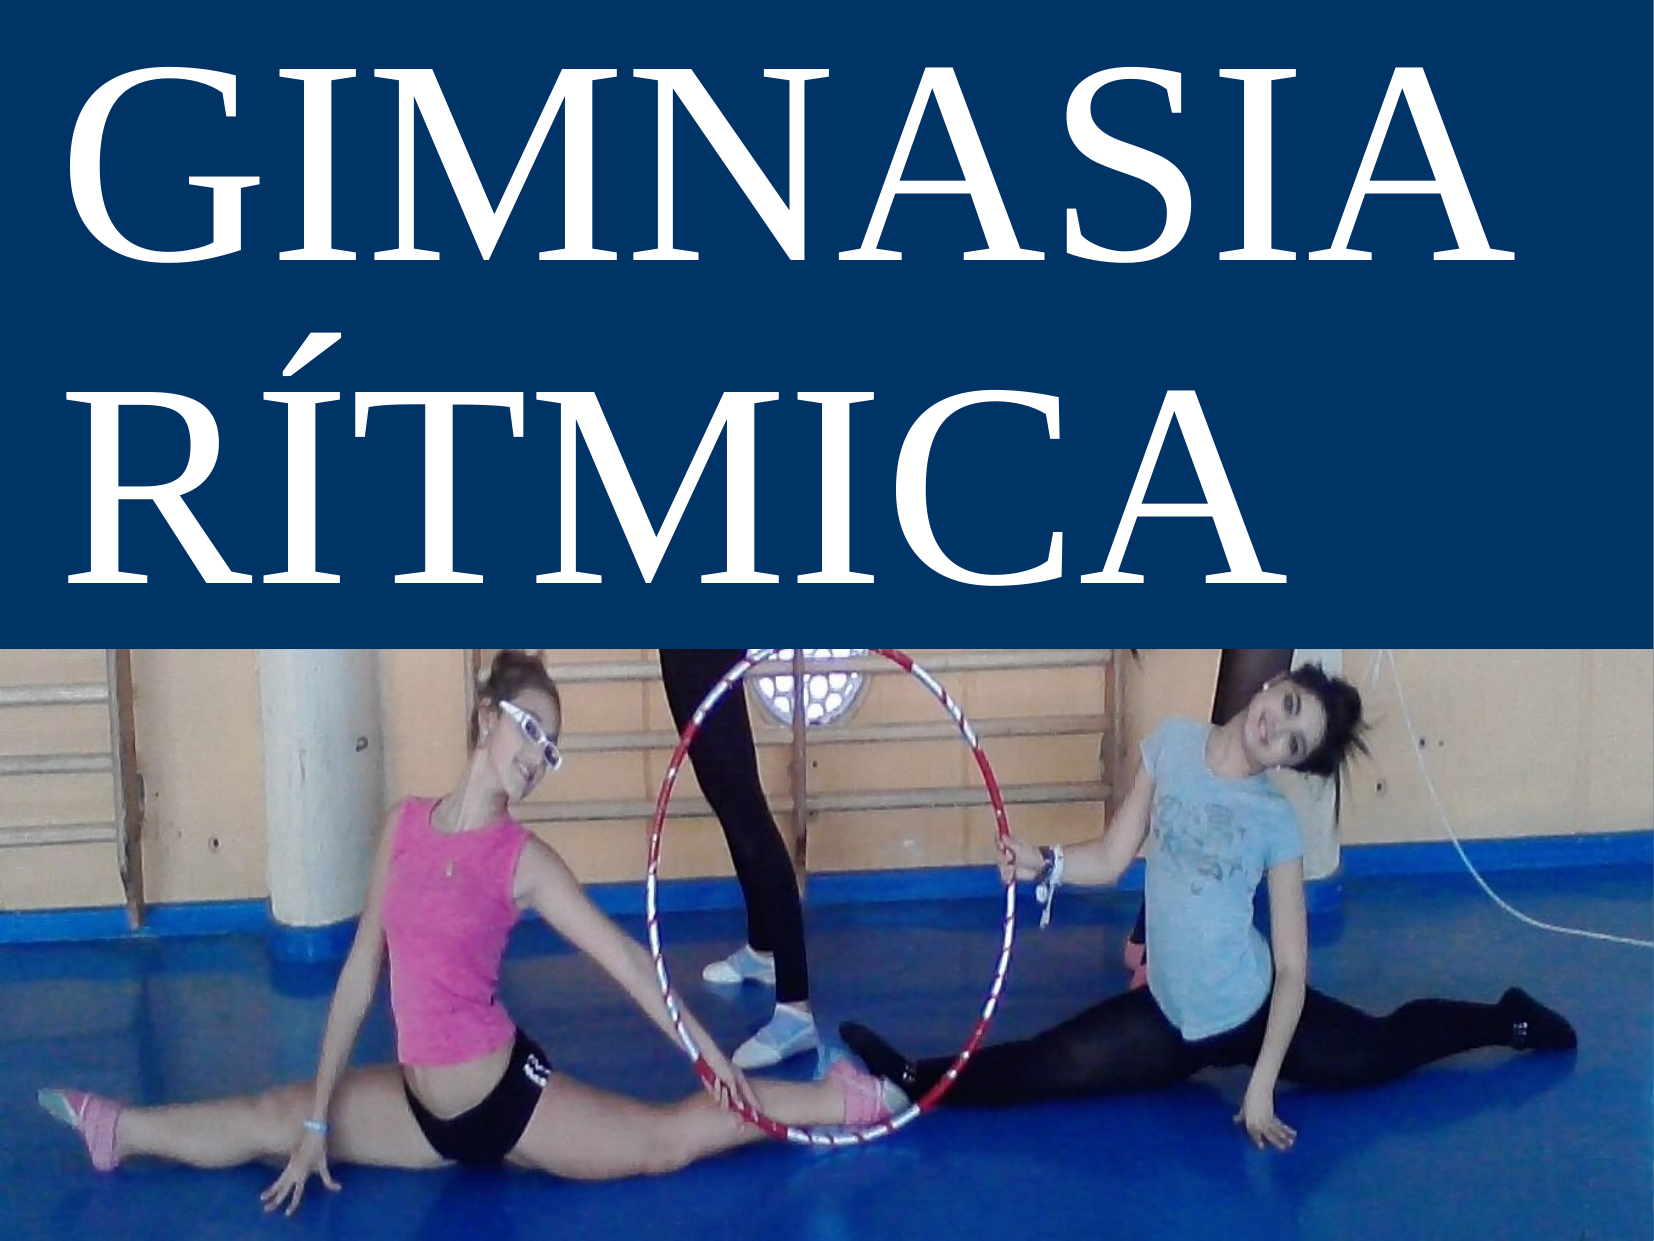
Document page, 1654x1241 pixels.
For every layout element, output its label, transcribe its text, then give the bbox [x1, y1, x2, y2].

text_box GIMNASIA RÍTMICA [58, 0, 1596, 647]
picture [0, 649, 1654, 1241]
